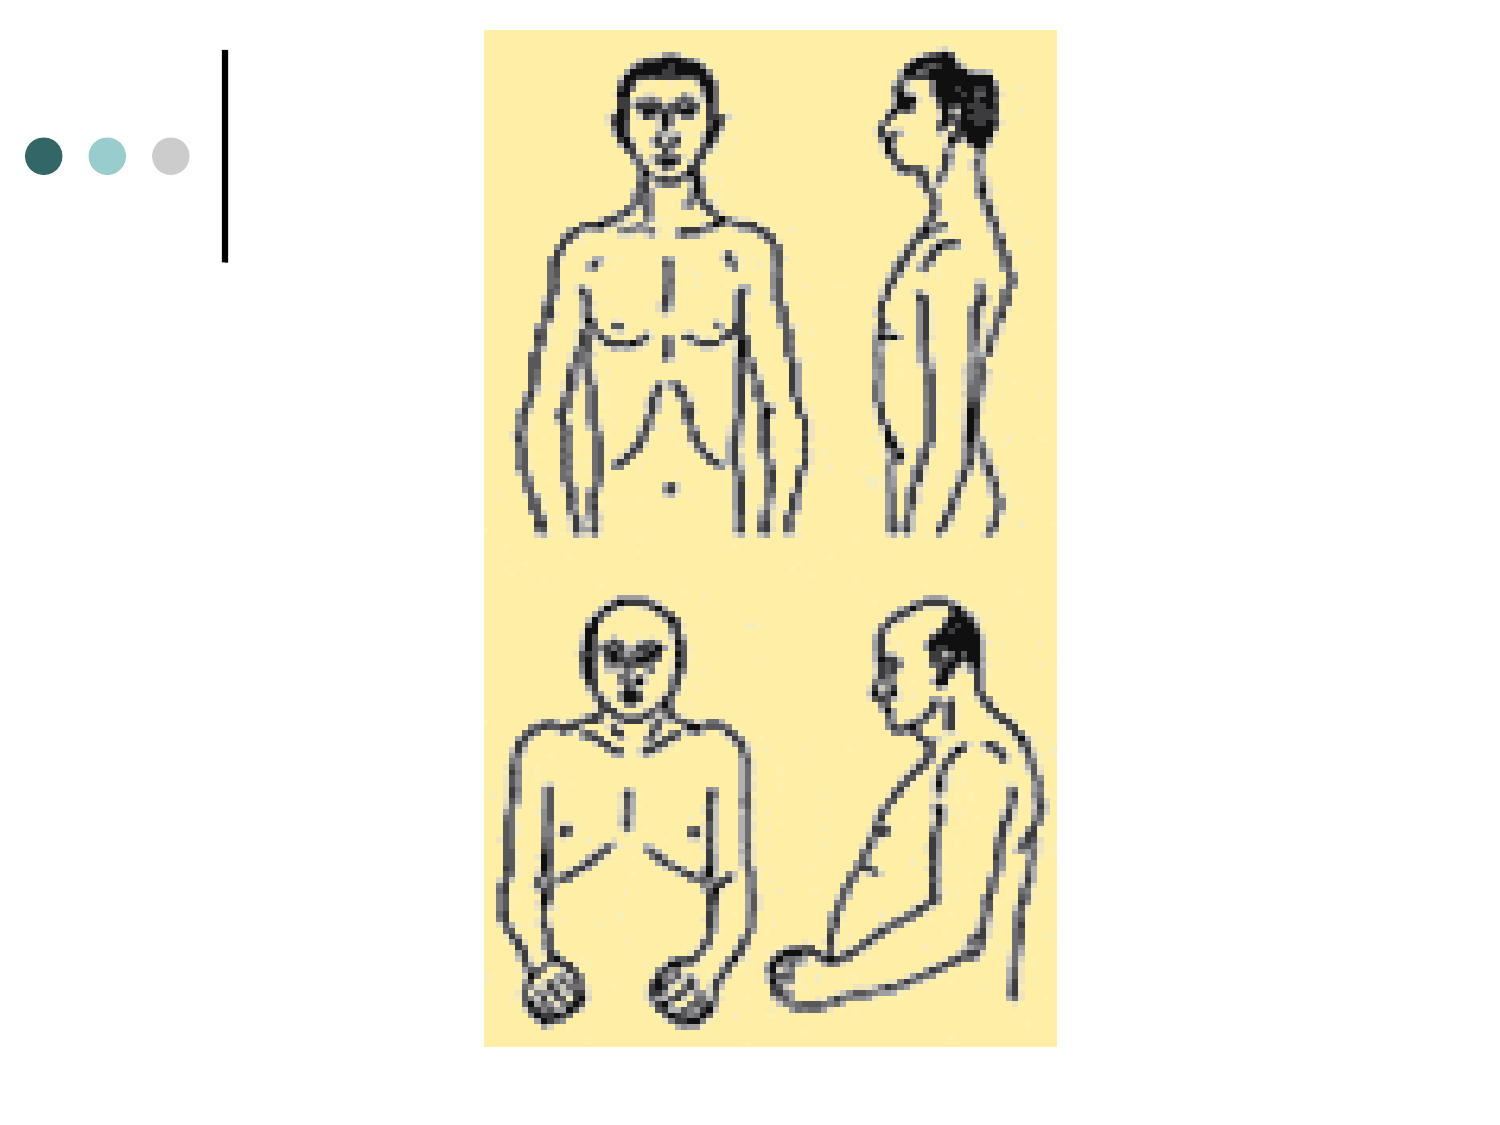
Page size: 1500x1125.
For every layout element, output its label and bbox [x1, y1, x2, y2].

picture [484, 30, 1057, 1047]
